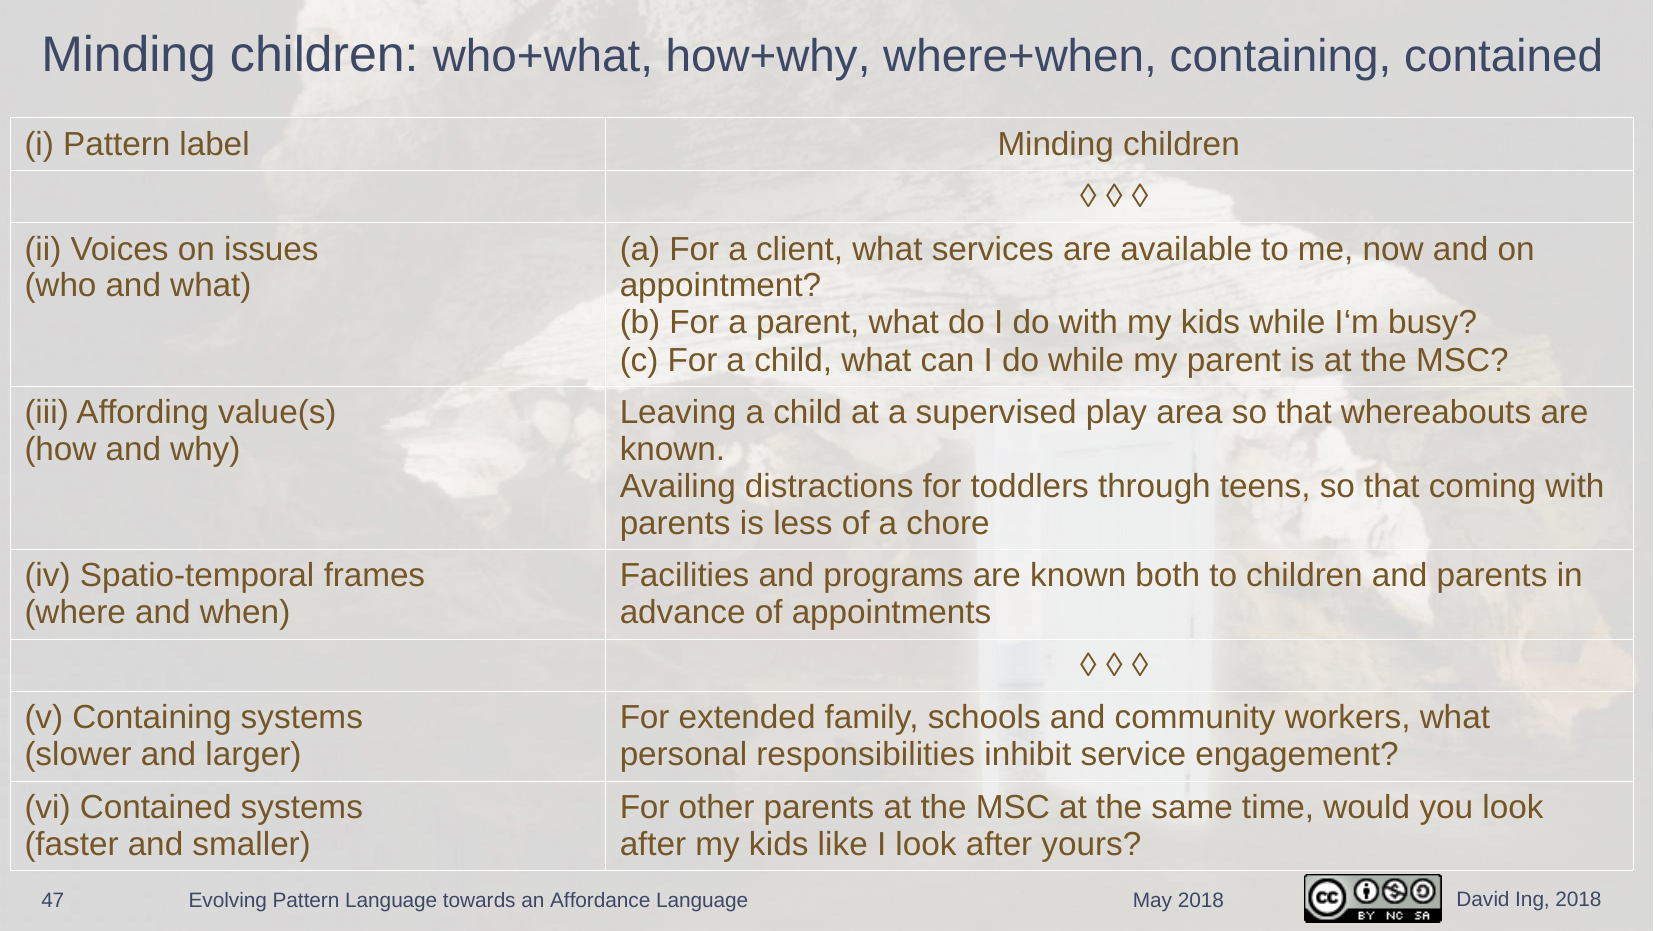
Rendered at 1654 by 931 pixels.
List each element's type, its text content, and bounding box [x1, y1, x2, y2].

table_cell ◊ ◊ ◊ [606, 171, 1633, 222]
table_cell ◊ ◊ ◊ [606, 640, 1633, 691]
table_cell (ii) Voices on issues (who and what) [11, 223, 605, 386]
table_header (i) Pattern label [11, 118, 605, 170]
table_cell For extended family, schools and community workers, what personal responsibilities inhibit service engagement? [606, 692, 1633, 781]
table_cell (vi) Contained systems (faster and smaller) [11, 782, 605, 870]
table_cell (iii) Affording value(s) (how and why) [11, 387, 605, 549]
table_cell (v) Containing systems (slower and larger) [11, 692, 605, 781]
table_cell For other parents at the MSC at the same time, would you look after my kids like I look after yours? [606, 782, 1633, 870]
table_cell (iv) Spatio-temporal frames (where and when) [11, 550, 605, 639]
table_header Minding children [606, 118, 1633, 170]
table_cell Leaving a child at a supervised play area so that whereabouts are known. Availing distractions for toddlers through teens, so that coming with parents is less of a chore [606, 387, 1633, 549]
table_cell Facilities and programs are known both to children and parents in advance of appointments [606, 550, 1633, 639]
title Minding children: who+what, how+why, where+when, containing, contained [41, 30, 1613, 117]
picture [1304, 874, 1442, 923]
text_box 1967 Pattern Manual [0, 0, 1653, 931]
table_cell (a) For a client, what services are available to me, now and on appointment? (b) For a parent, what do I do with my kids while I‘m busy? (c) For a child, what can I do while my parent is at the MSC? [606, 223, 1633, 386]
table_cell [11, 640, 605, 691]
table_cell [11, 171, 605, 222]
